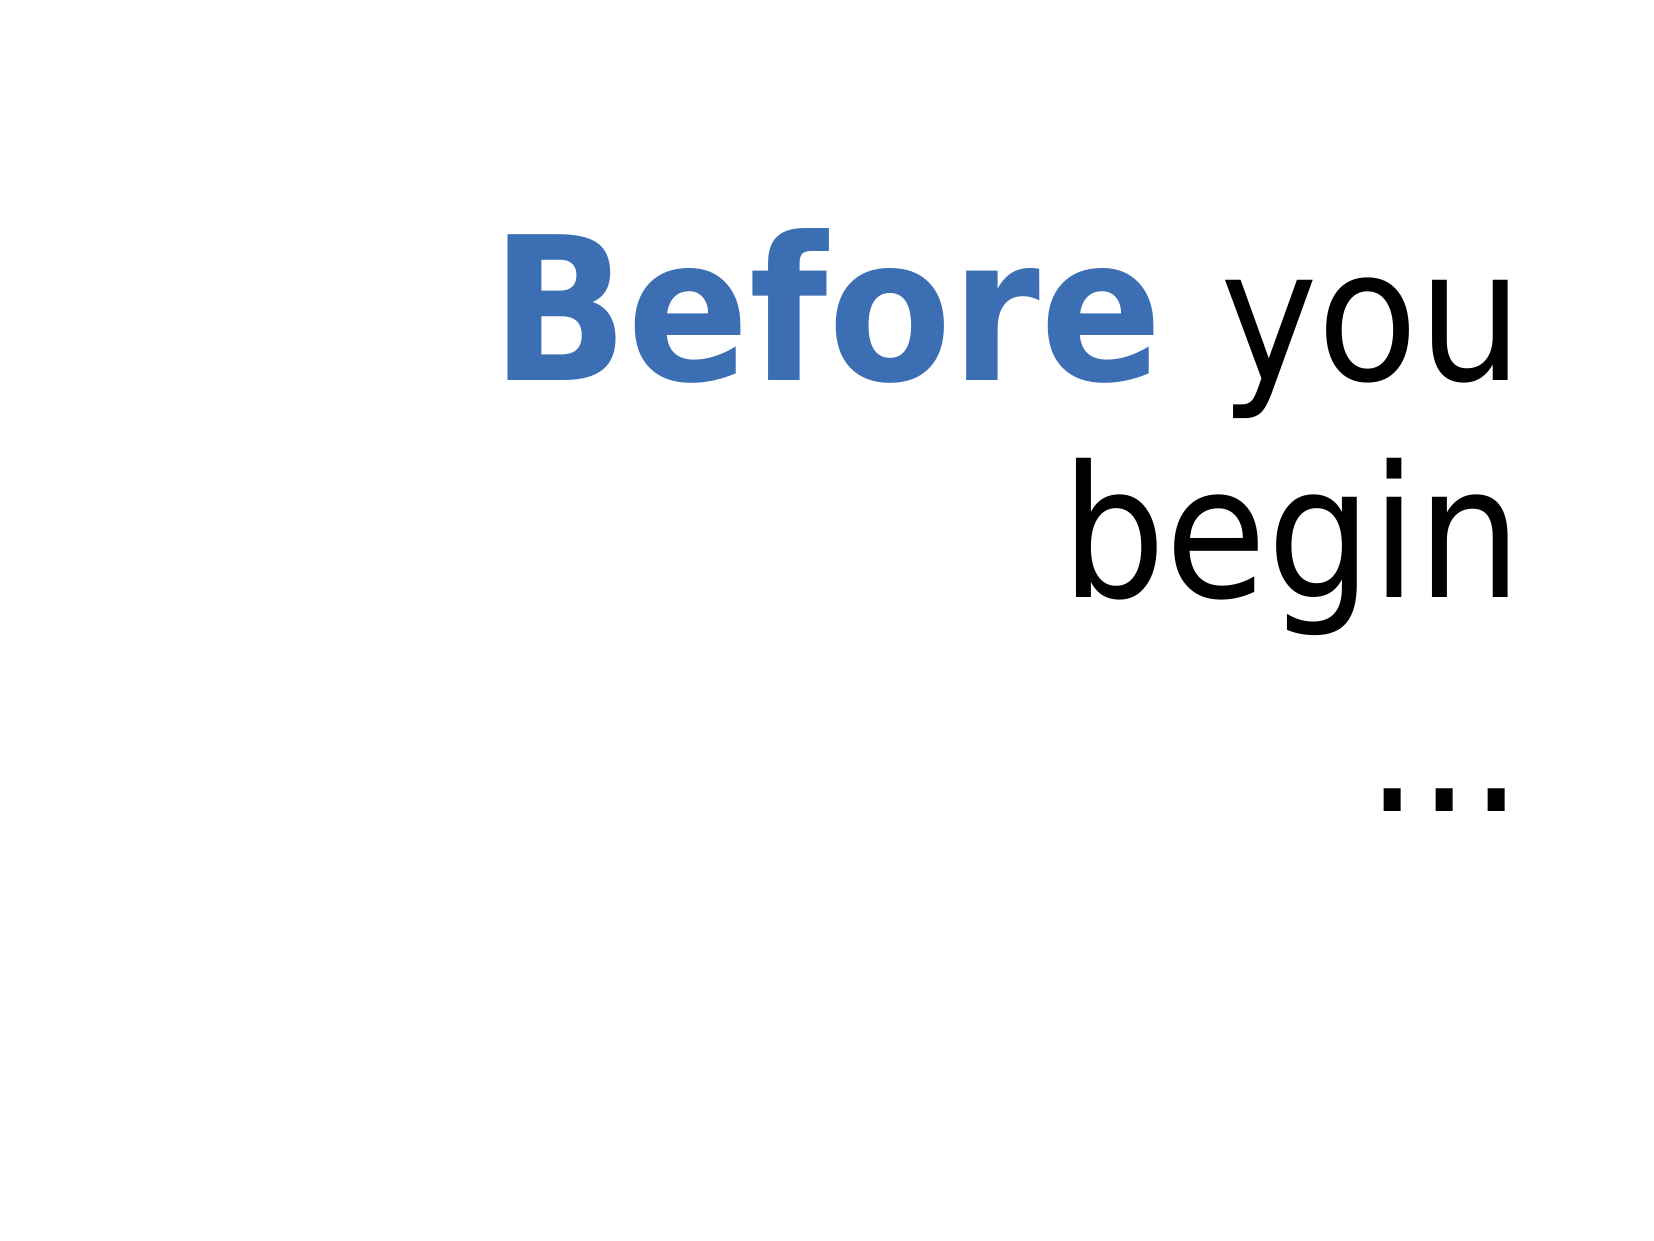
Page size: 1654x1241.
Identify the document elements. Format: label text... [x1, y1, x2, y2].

text_box Before you begin ... [150, 187, 1538, 863]
